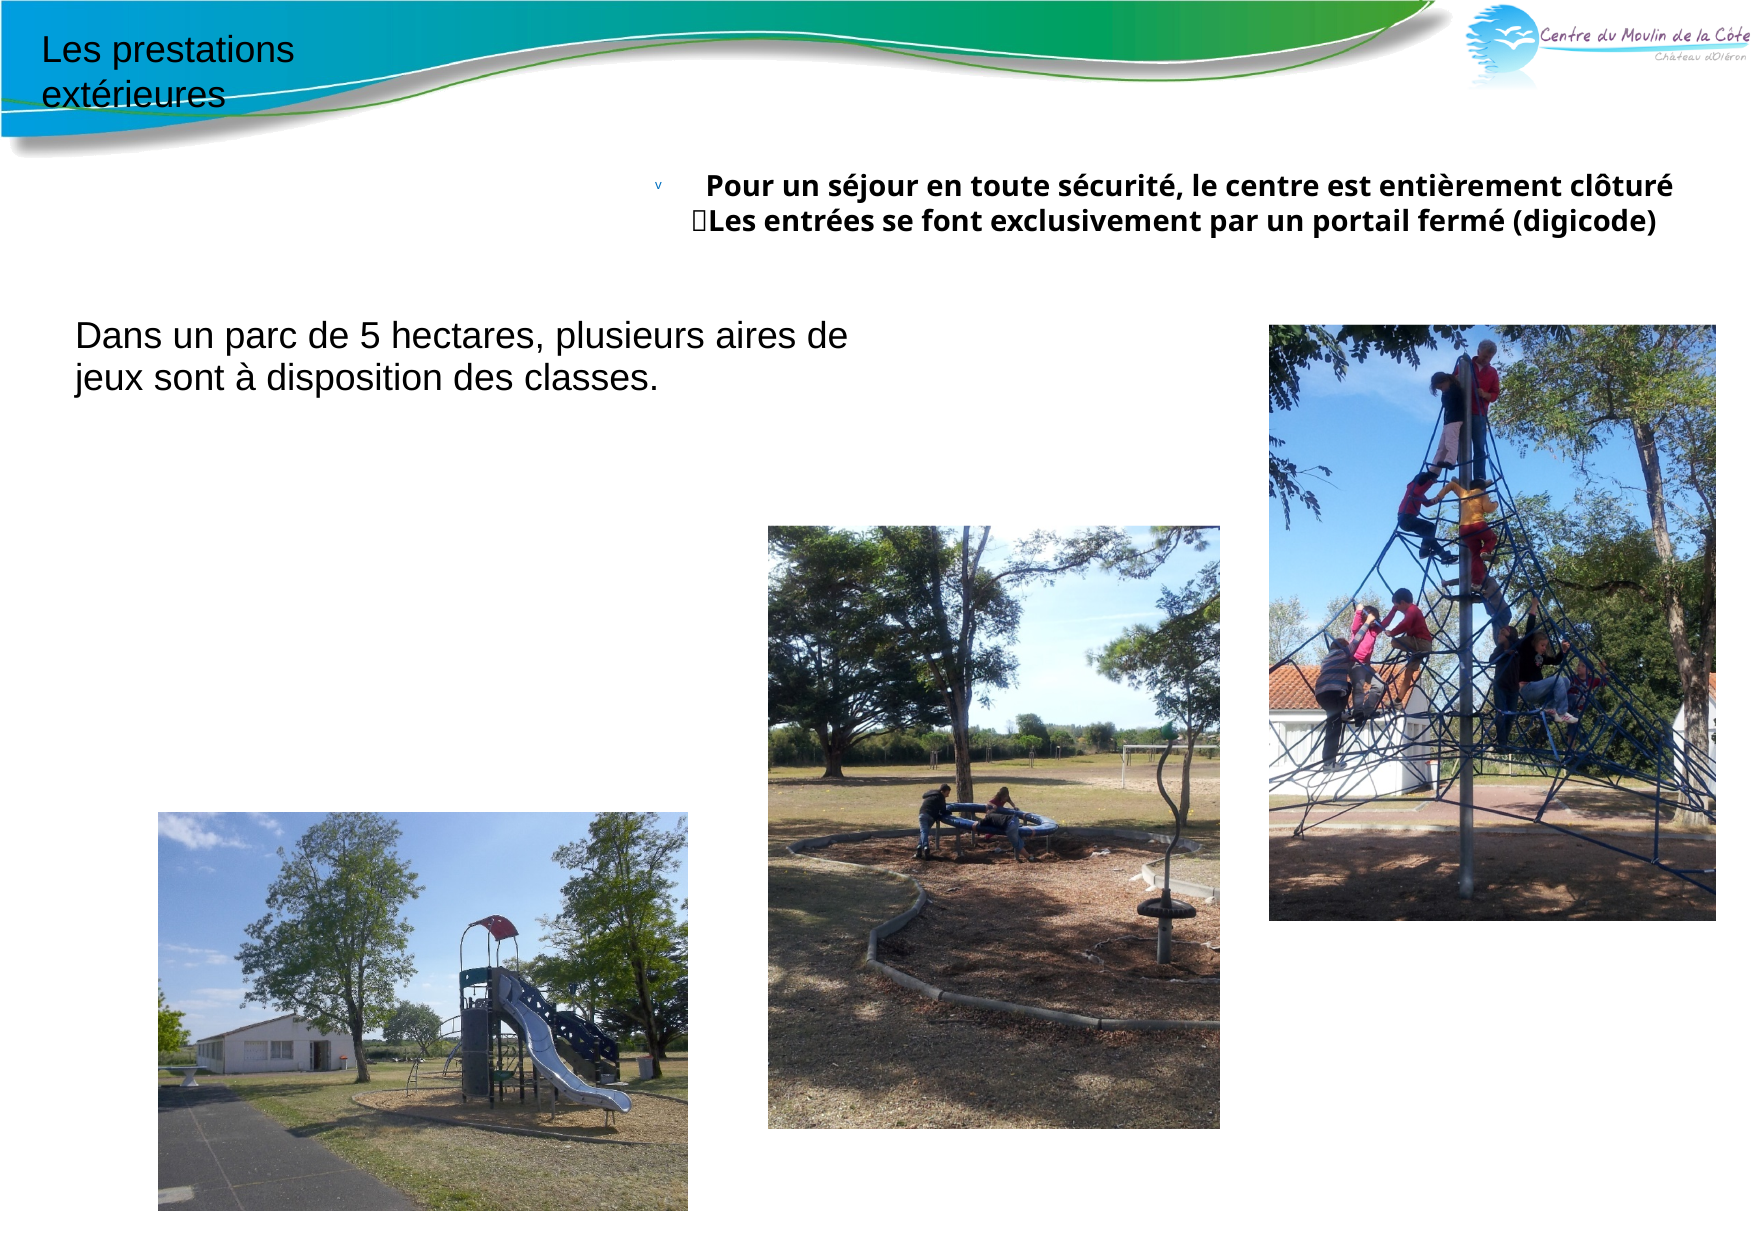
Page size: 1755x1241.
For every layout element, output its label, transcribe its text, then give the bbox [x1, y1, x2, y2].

picture [0, 0, 1755, 164]
picture [767, 525, 1220, 1129]
table_header Dans un parc de 5 hectares, plusieurs aires de jeux sont à disposition des classes. [61, 308, 893, 412]
text_box Les prestations extérieures [26, 17, 429, 123]
picture [1268, 324, 1716, 921]
text_box Pour un séjour en toute sécurité, le centre est entièrement clôturé Les entrées se font exclusivement par un portail fermé (digicode) [640, 159, 1752, 245]
picture [158, 812, 688, 1211]
